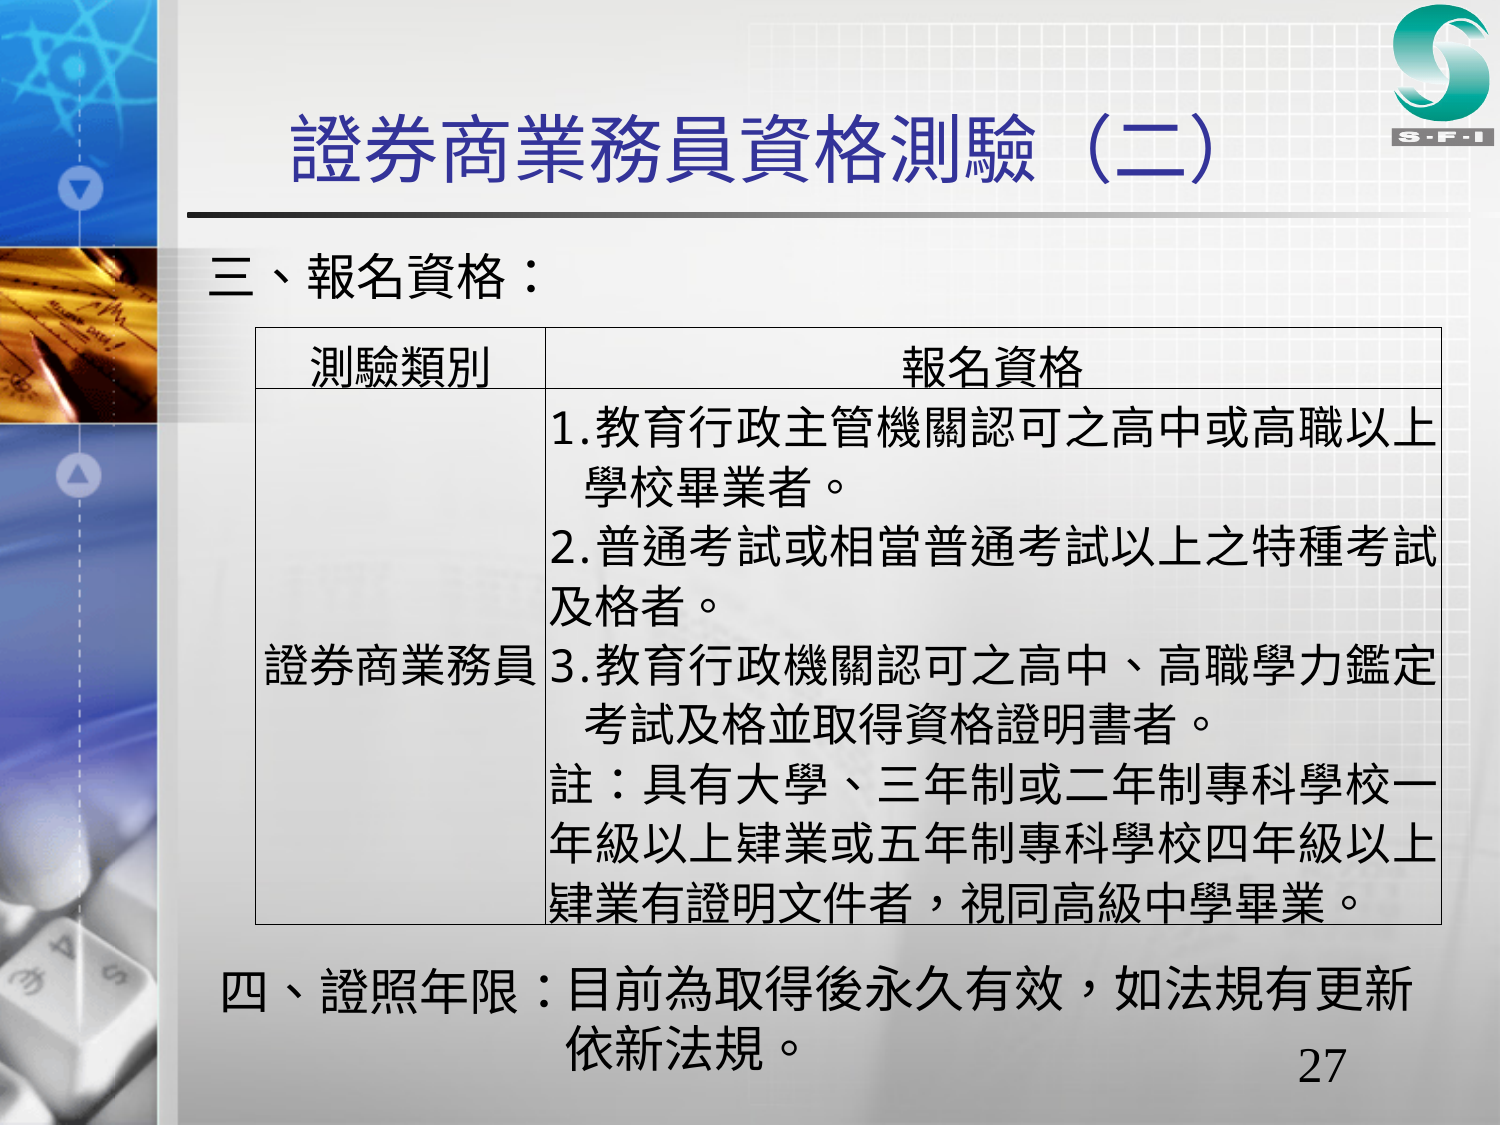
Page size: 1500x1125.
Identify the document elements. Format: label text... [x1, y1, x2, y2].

chart [162, 327, 1500, 963]
title 證券商業務員資格測驗（二） [188, 101, 1363, 201]
text_box 目前為取得後永久有效，如法規有更新依新法規。 [549, 949, 1476, 1086]
text_box 四、證照年限： [204, 952, 549, 1028]
picture [0, 0, 1500, 1125]
text_box 三、報名資格： [191, 237, 869, 313]
